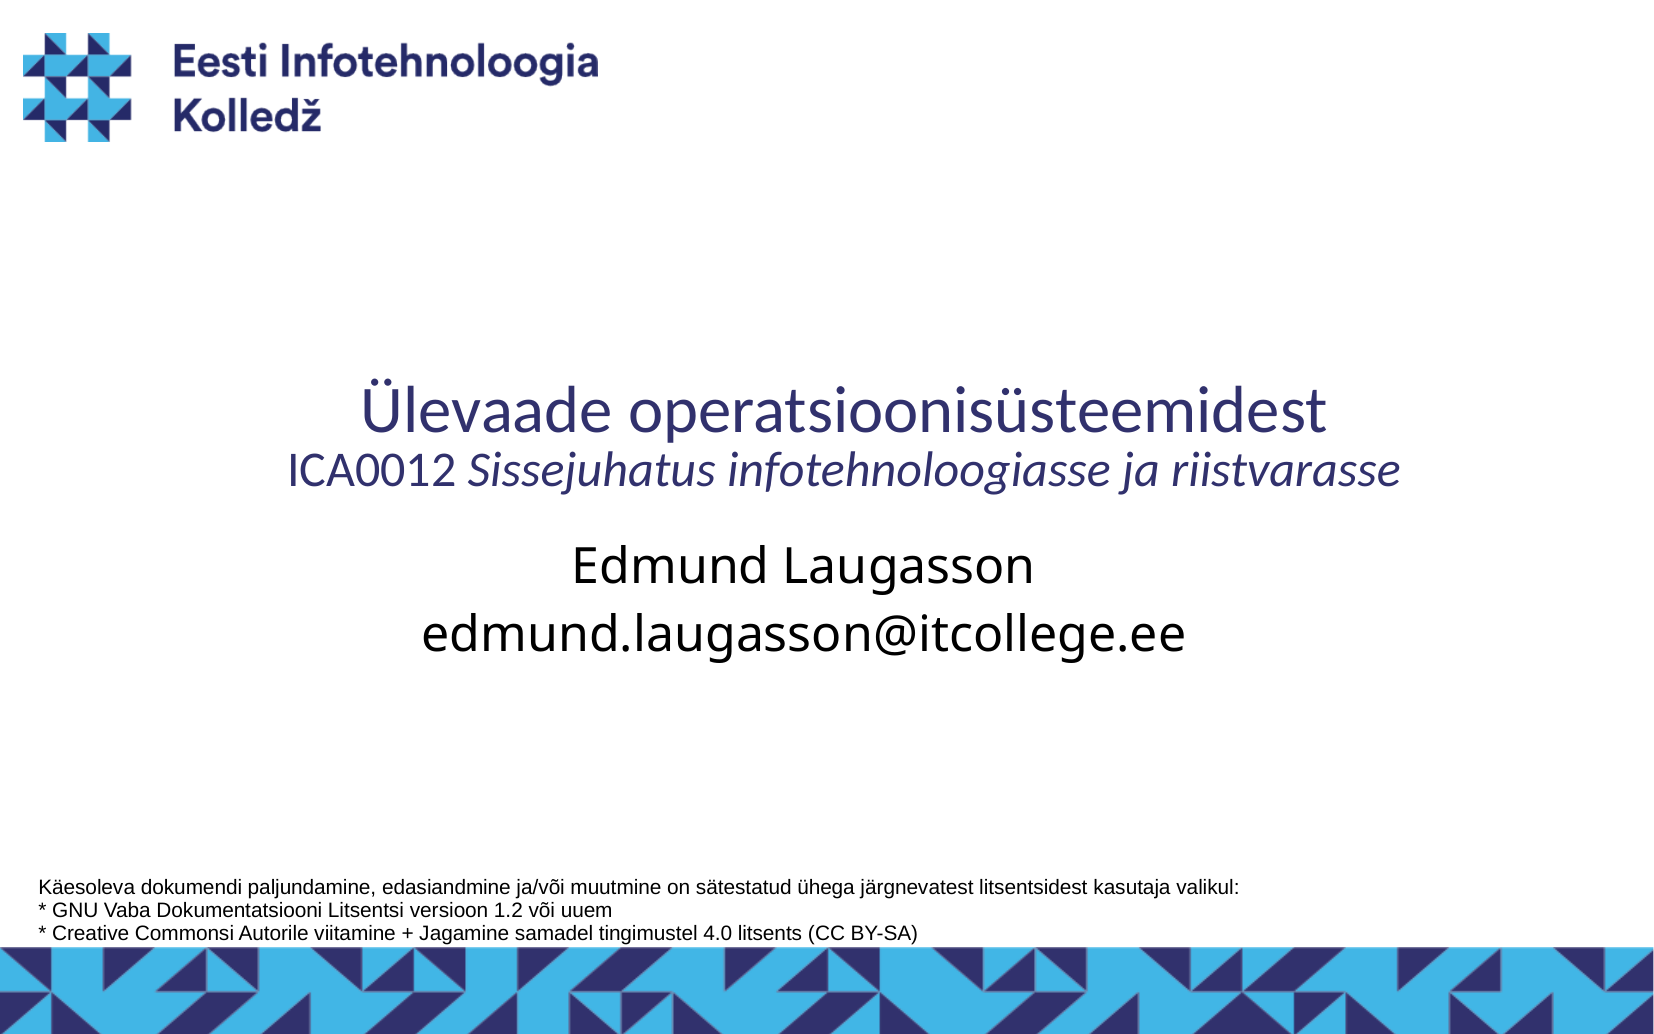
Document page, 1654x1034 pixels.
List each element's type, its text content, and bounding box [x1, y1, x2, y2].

title Ülevaade operatsioonisüsteemidest ICA0012 Sissejuhatus infotehnoloogiasse ja riistvarasse [82, 346, 1607, 535]
text_box Käesoleva dokumendi paljundamine, edasiandmine ja/või muutmine on sätestatud ühega järgnevatest litsentsidest kasutaja valikul: * GNU Vaba Dokumentatsiooni Litsentsi versioon 1.2 või uuem * Creative Commonsi Autorile viitamine + Jagamine samadel tingimustel 4.0 litsents (CC BY-SA) [23, 868, 1530, 953]
subtitle Edmund Laugasson edmund.laugasson@itcollege.ee [236, 532, 1372, 665]
picture [23, 33, 598, 142]
